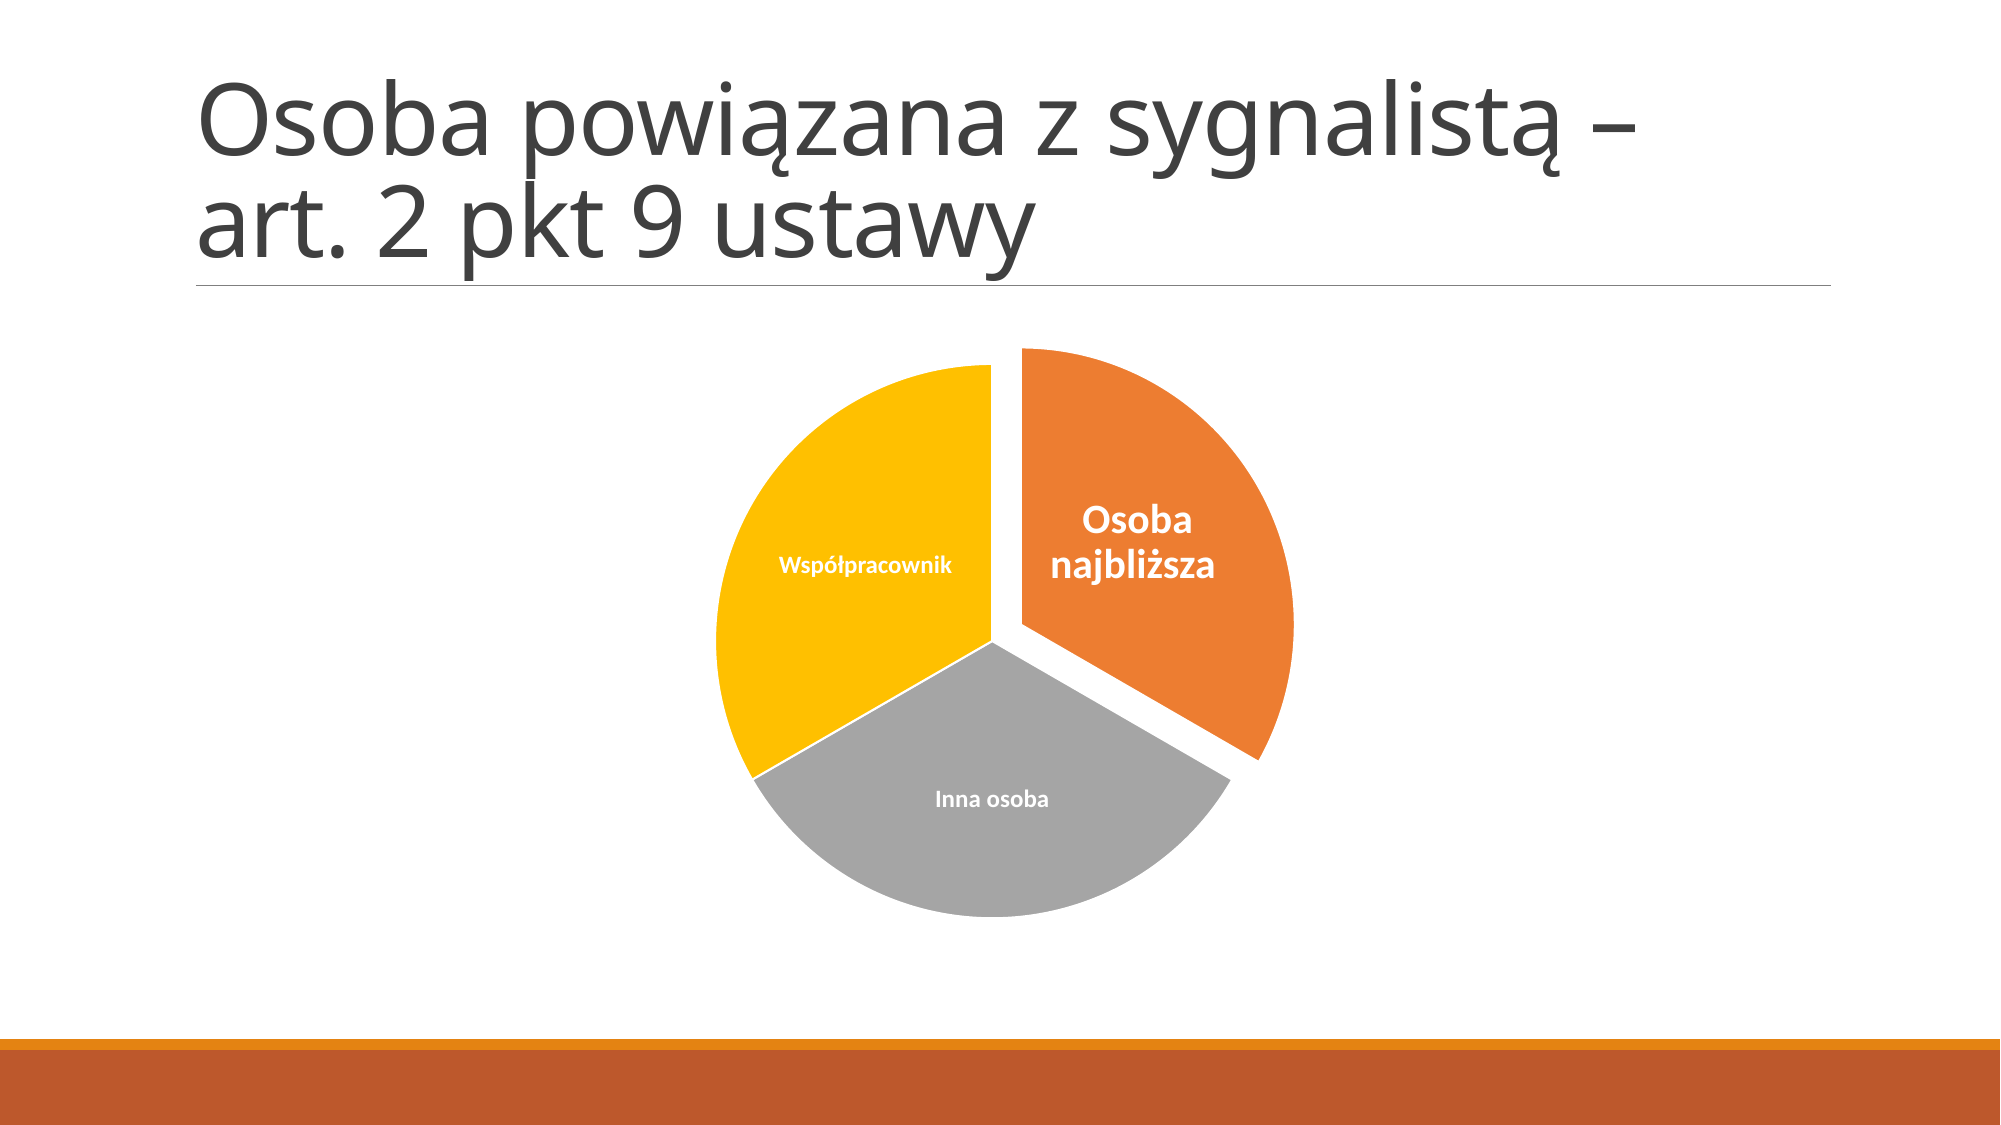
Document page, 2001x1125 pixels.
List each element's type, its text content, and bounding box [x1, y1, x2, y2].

text_box Współpracownik [715, 363, 993, 780]
title Osoba powiązana z sygnalistą – art. 2 pkt 9 ustawy [180, 47, 1831, 286]
text_box Osoba najbliższa [1020, 347, 1295, 762]
text_box Inna osoba [752, 641, 1233, 919]
